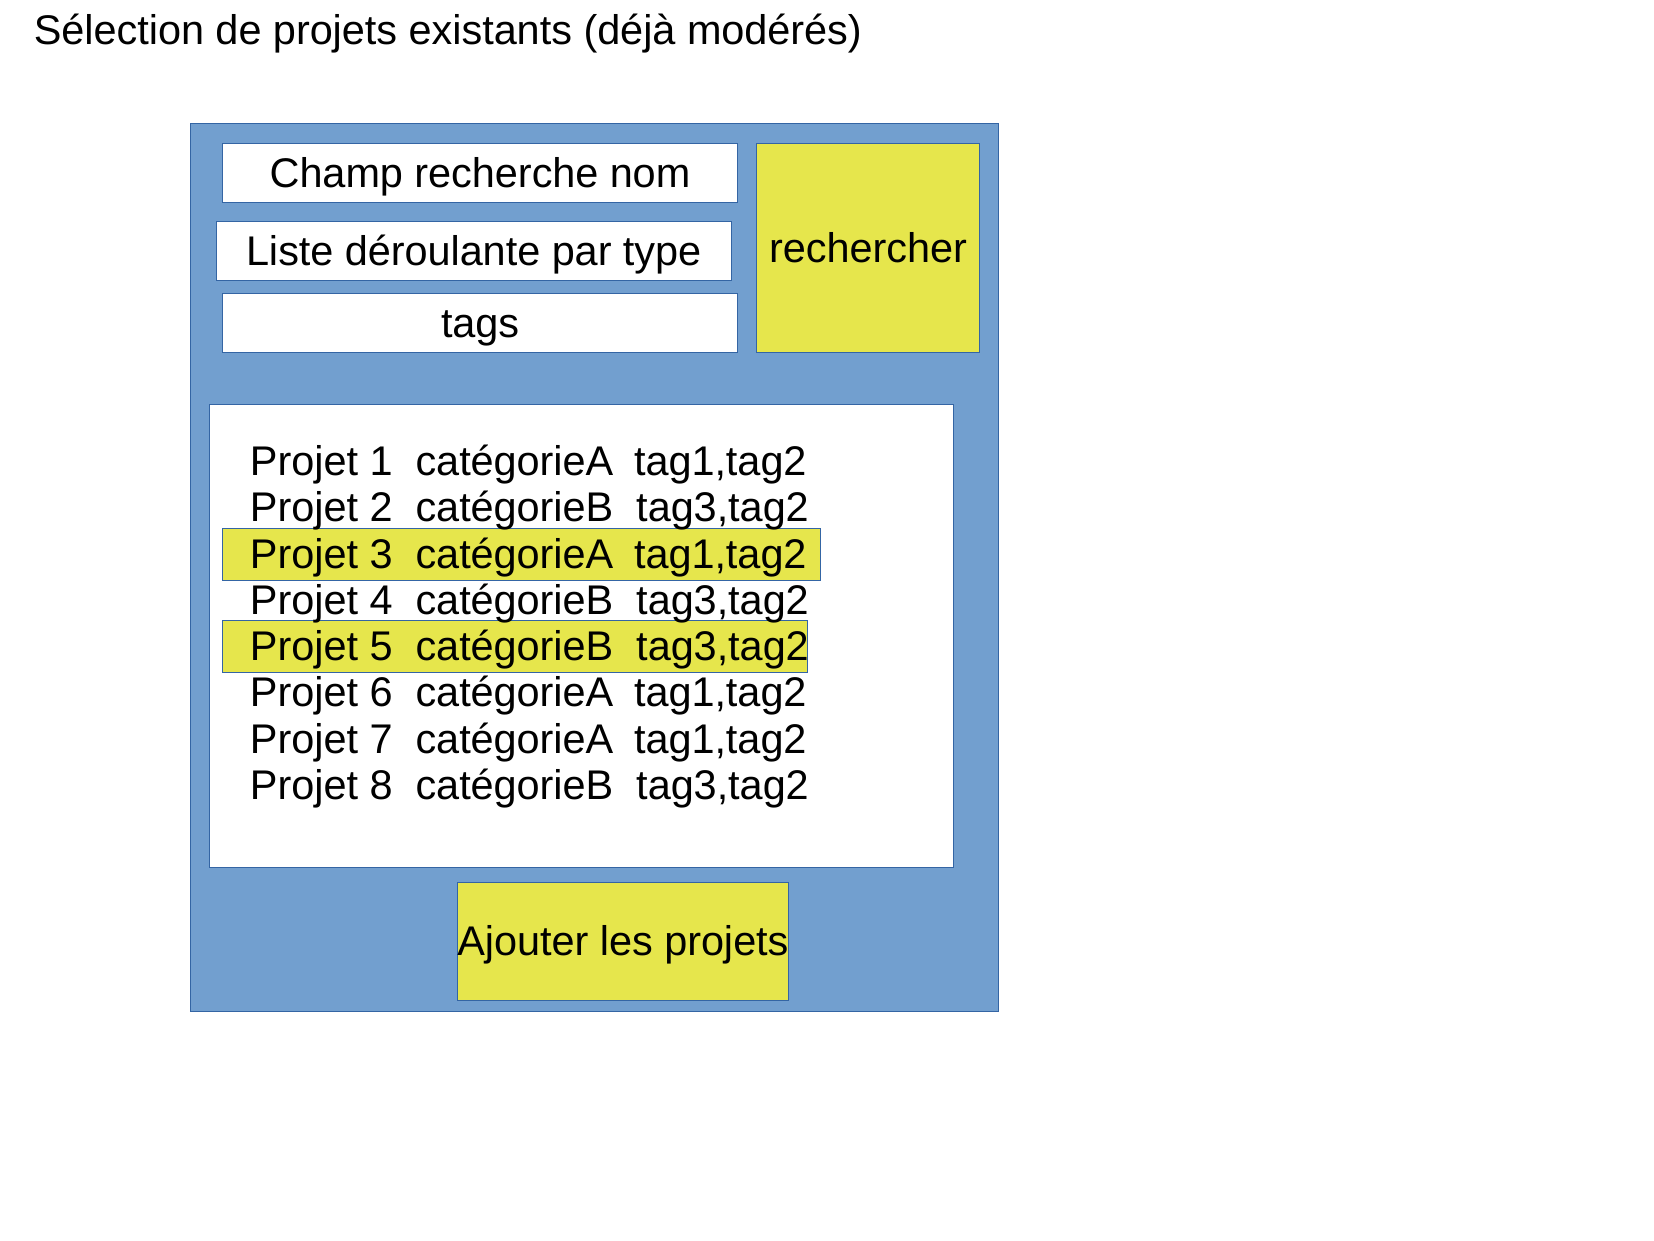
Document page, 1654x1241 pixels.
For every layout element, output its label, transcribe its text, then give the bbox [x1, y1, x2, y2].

text_box [190, 123, 999, 1012]
text_box Sélection de projets existants (déjà modérés) [19, 0, 1043, 63]
text_box Projet 1 catégorieA tag1,tag2 Projet 2 catégorieB tag3,tag2 Projet 3 catégorieA tag1,tag2 Projet 4 catégorieB tag3,tag2 Projet 5 catégorieB tag3,tag2 Projet 6 catégorieA tag1,tag2 Projet 7 catégorieA tag1,tag2 Projet 8 catégorieB tag3,tag2 [235, 430, 1082, 1055]
text_box Champ recherche nom [222, 143, 738, 203]
text_box Liste déroulante par type [216, 221, 732, 281]
text_box Ajouter les projets [457, 882, 789, 1001]
text_box tags [222, 293, 738, 353]
text_box rechercher [756, 143, 980, 353]
